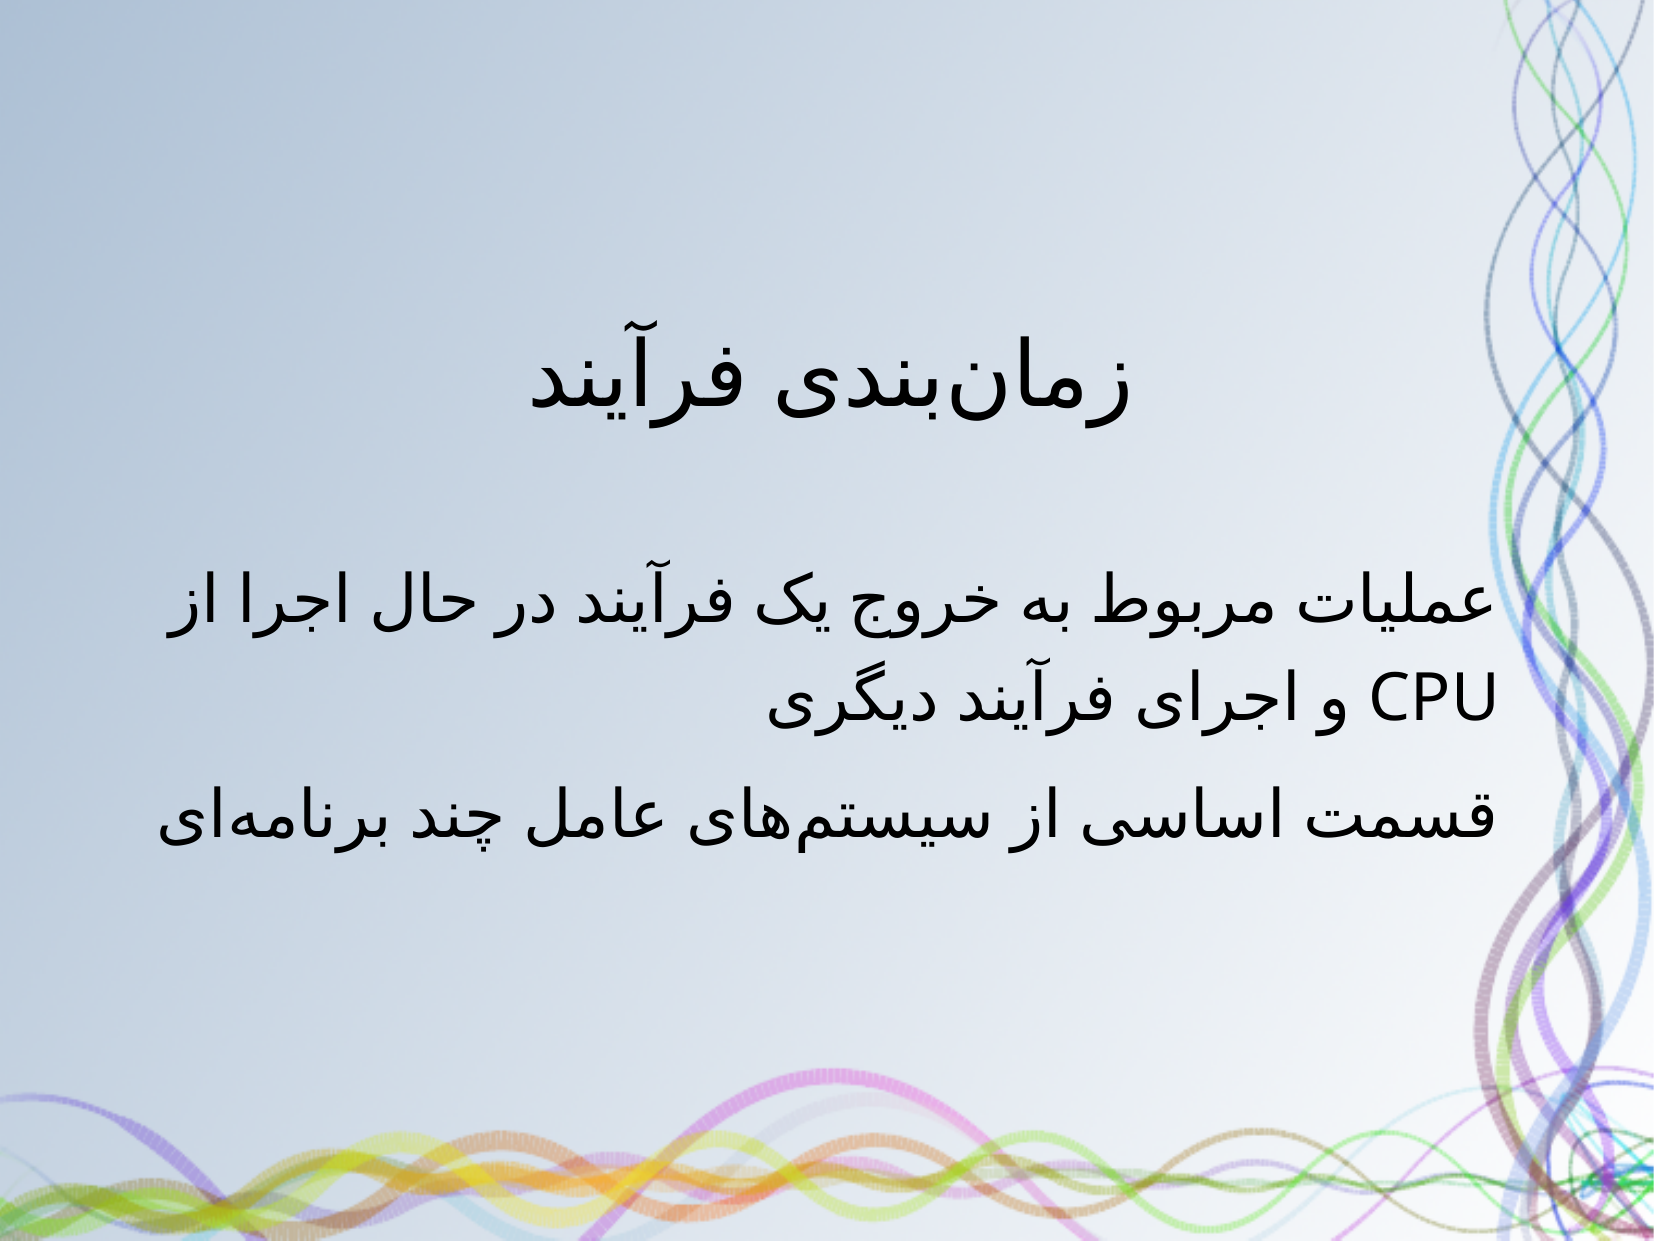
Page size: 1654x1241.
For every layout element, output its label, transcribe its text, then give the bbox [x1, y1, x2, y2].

title زمان‌بندی فرآیند [86, 280, 1576, 488]
list عملیات مربوط به خروج یک فرآیند در حال اجرا از CPU و اجرای فرآیند دیگری قسمت اساسی از سیستم‌های عامل چند برنامه‌ای [82, 562, 1571, 1109]
picture [0, 0, 1654, 1241]
